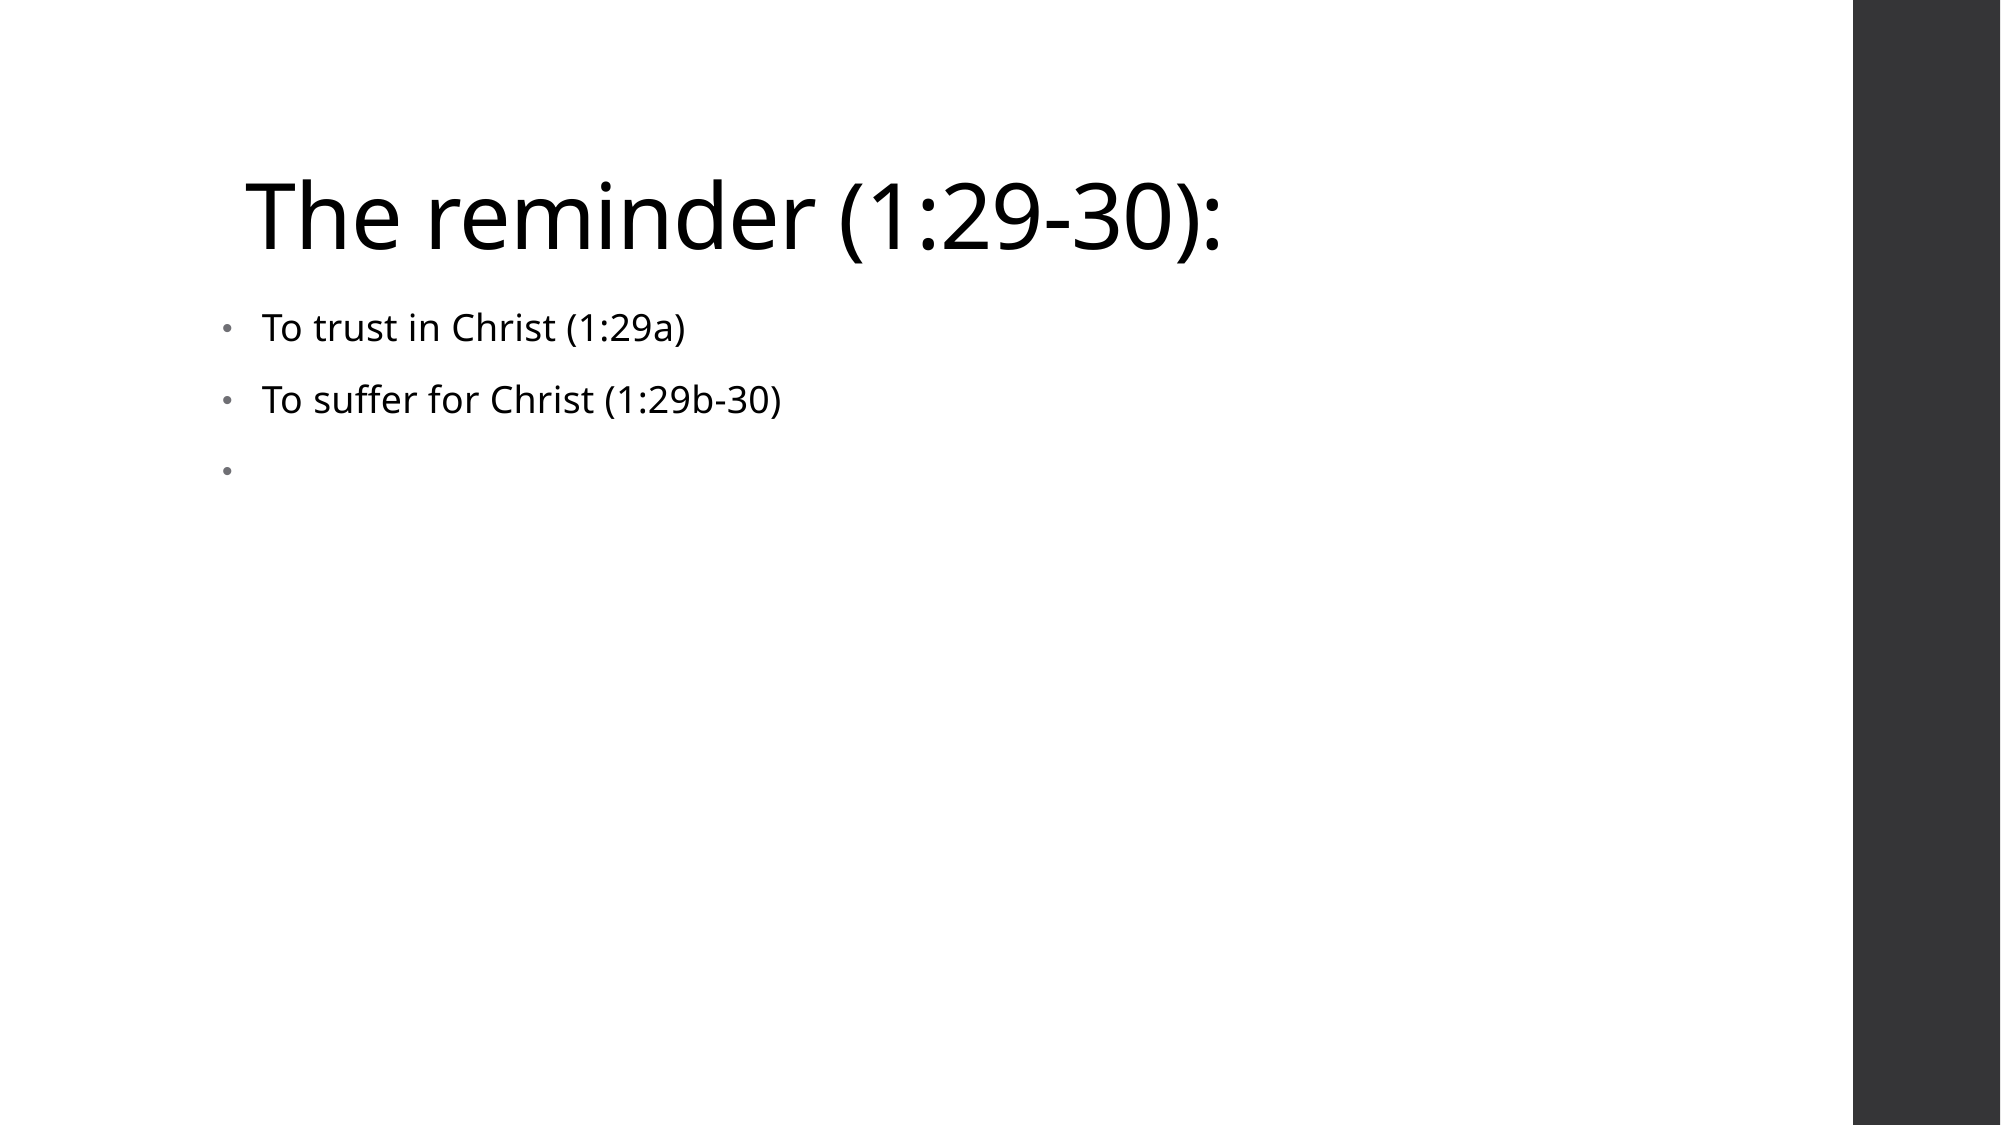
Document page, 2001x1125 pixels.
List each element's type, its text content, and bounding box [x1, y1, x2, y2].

list To trust in Christ (1:29a) To suffer for Christ (1:29b-30) [206, 299, 1617, 1014]
title The reminder (1:29-30): [206, 60, 1797, 278]
